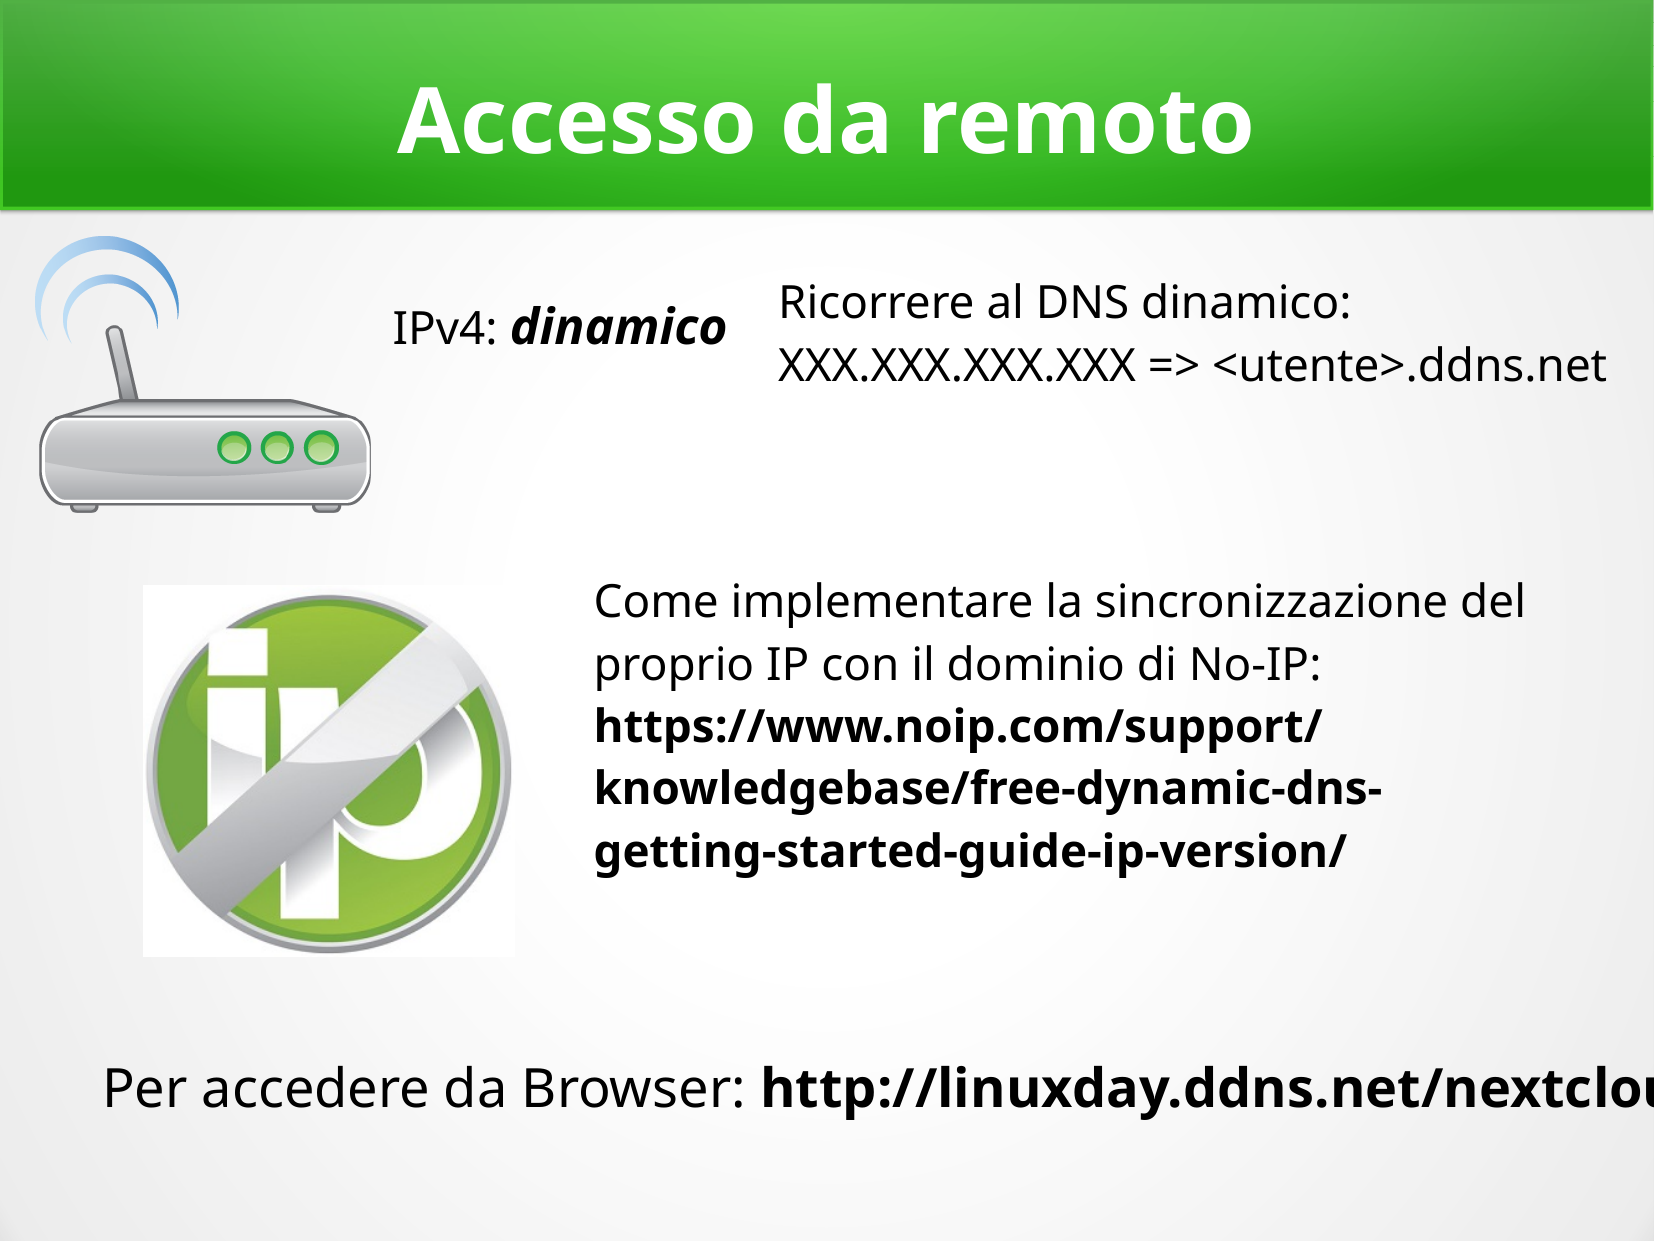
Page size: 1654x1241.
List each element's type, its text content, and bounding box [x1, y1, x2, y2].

picture [35, 236, 371, 513]
text_box IPv4: dinamico [377, 283, 714, 359]
text_box Per accedere da Browser: http://linuxday.ddns.net/nextcloud [87, 1041, 1567, 1122]
picture [143, 585, 515, 957]
text_box Come implementare la sincronizzazione del proprio IP con il dominio di No-IP: https://www.noip.com/support/knowledgebase/free-dynamic-dns-getting-started-guide-ip-version/ [578, 561, 1548, 851]
title Accesso da remoto [82, 47, 1571, 189]
text_box Ricorrere al DNS dinamico: XXX.XXX.XXX.XXX => <utente>.ddns.net [763, 262, 1628, 387]
